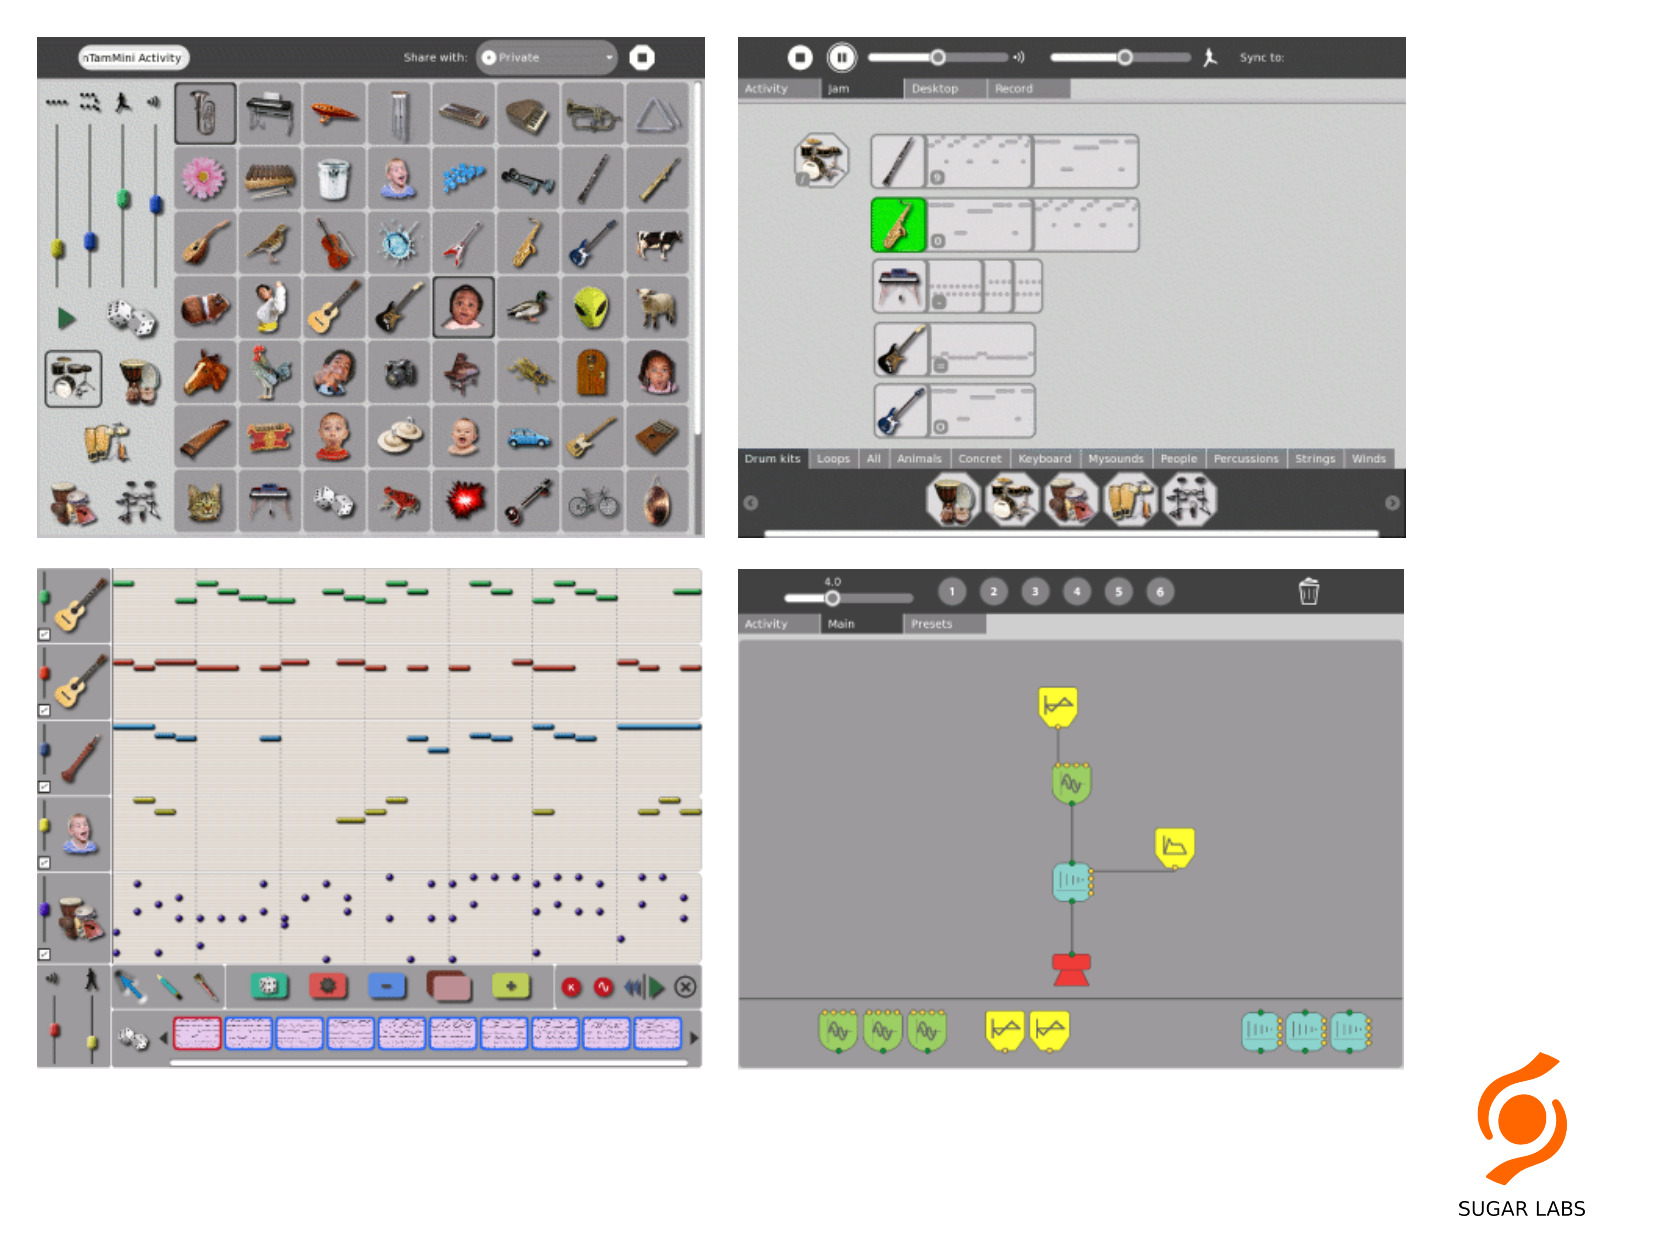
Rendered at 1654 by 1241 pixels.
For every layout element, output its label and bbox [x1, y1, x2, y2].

picture [738, 569, 1404, 1070]
picture [37, 568, 704, 1069]
picture [1459, 1052, 1585, 1216]
picture [37, 37, 705, 538]
picture [738, 37, 1406, 538]
